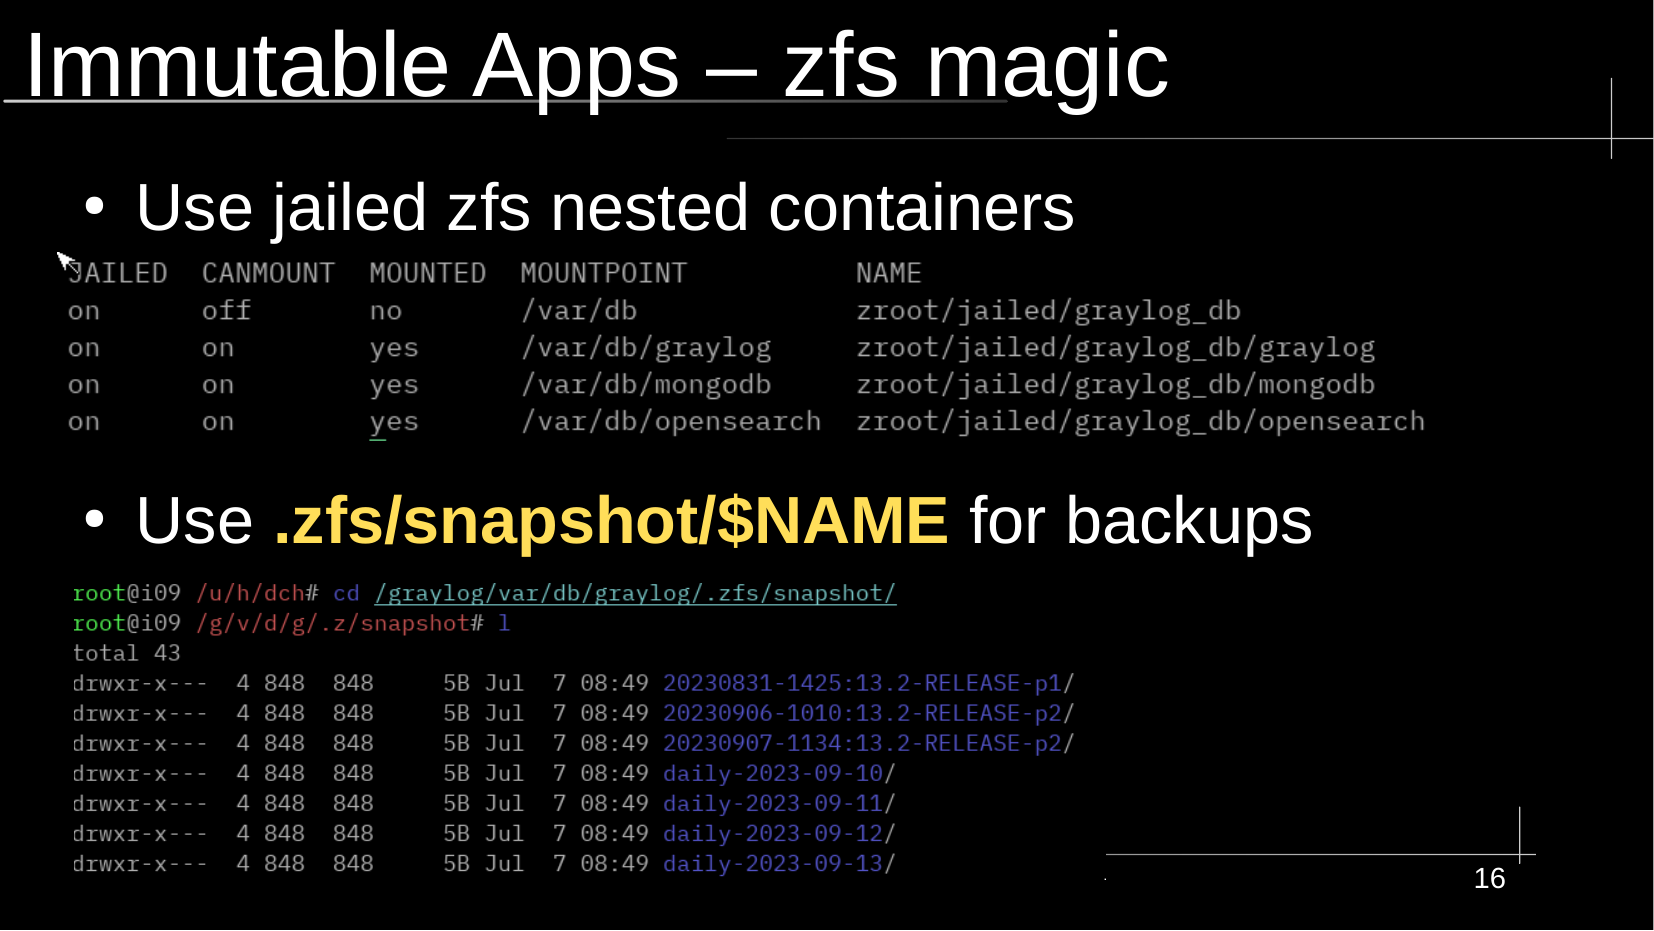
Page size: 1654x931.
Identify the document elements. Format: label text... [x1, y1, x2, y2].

list Use jailed zfs nested containers Use .zfs/snapshot/$NAME for backups [64, 170, 1554, 710]
picture [74, 583, 1106, 880]
picture [57, 252, 1431, 441]
title Immutable Apps – zfs magic [23, 11, 1589, 119]
